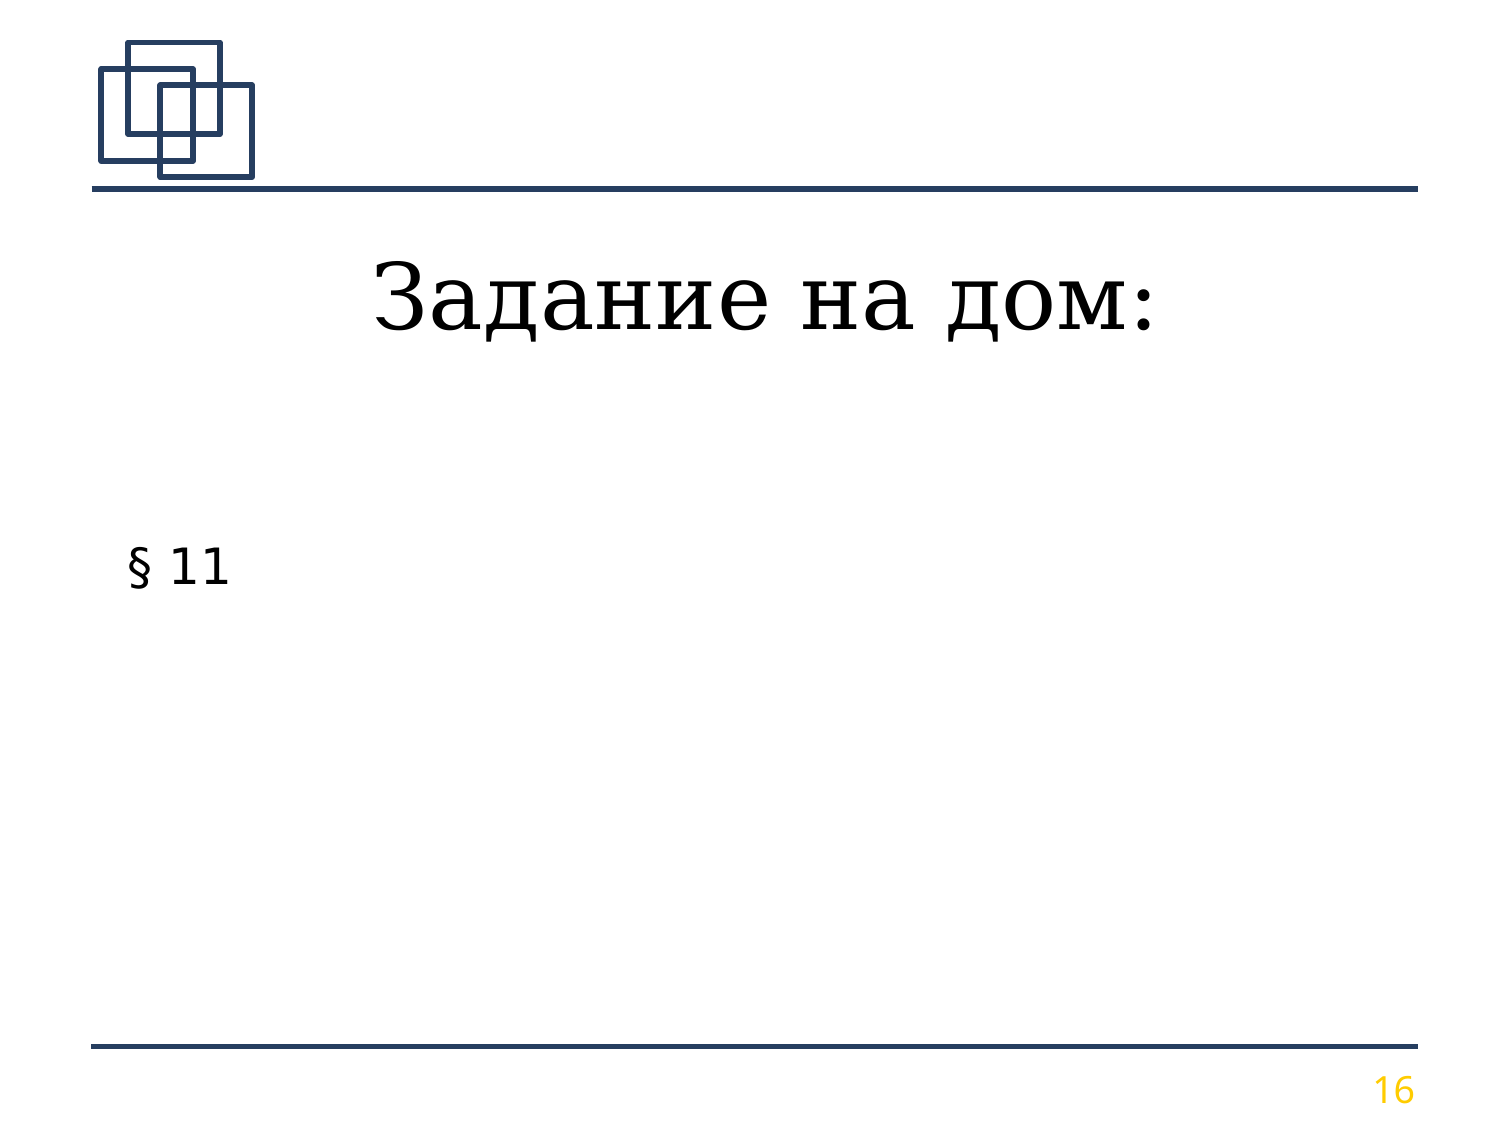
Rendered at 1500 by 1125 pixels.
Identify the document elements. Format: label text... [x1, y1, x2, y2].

title Задание на дом: [112, 172, 1388, 413]
text_box § 11 [112, 527, 1436, 1000]
